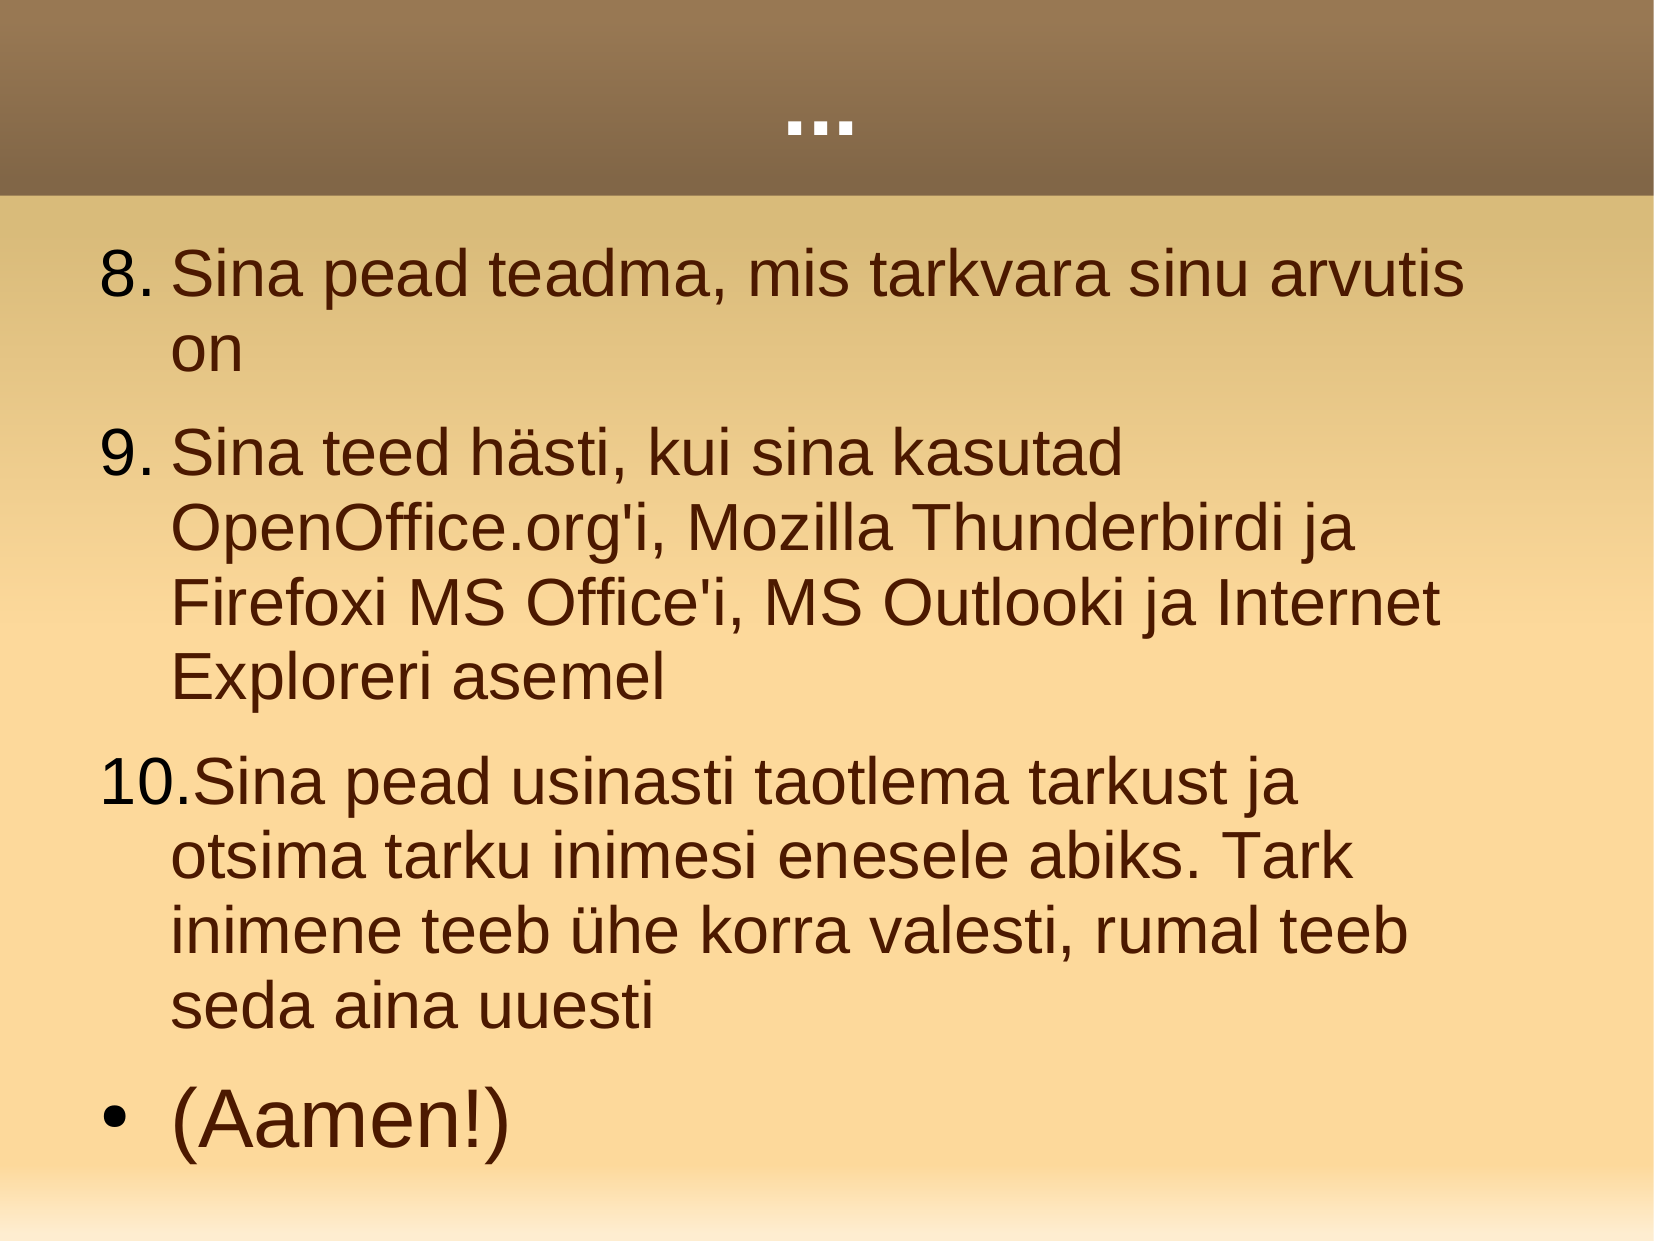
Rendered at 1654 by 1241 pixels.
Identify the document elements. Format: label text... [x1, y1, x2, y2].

picture [0, 0, 1654, 1241]
list Sina pead teadma, mis tarkvara sinu arvutis on Sina teed hästi, kui sina kasutad OpenOffice.org'i, Mozilla Thunderbirdi ja Firefoxi MS Office'i, MS Outlooki ja Internet Exploreri asemel Sina pead usinasti taotlema tarkust ja otsima tarku inimesi enesele abiks. Tark inimene teeb ühe korra valesti, rumal teeb seda aina uuesti (Aamen!) [88, 236, 1501, 1166]
title ... [76, 0, 1565, 208]
